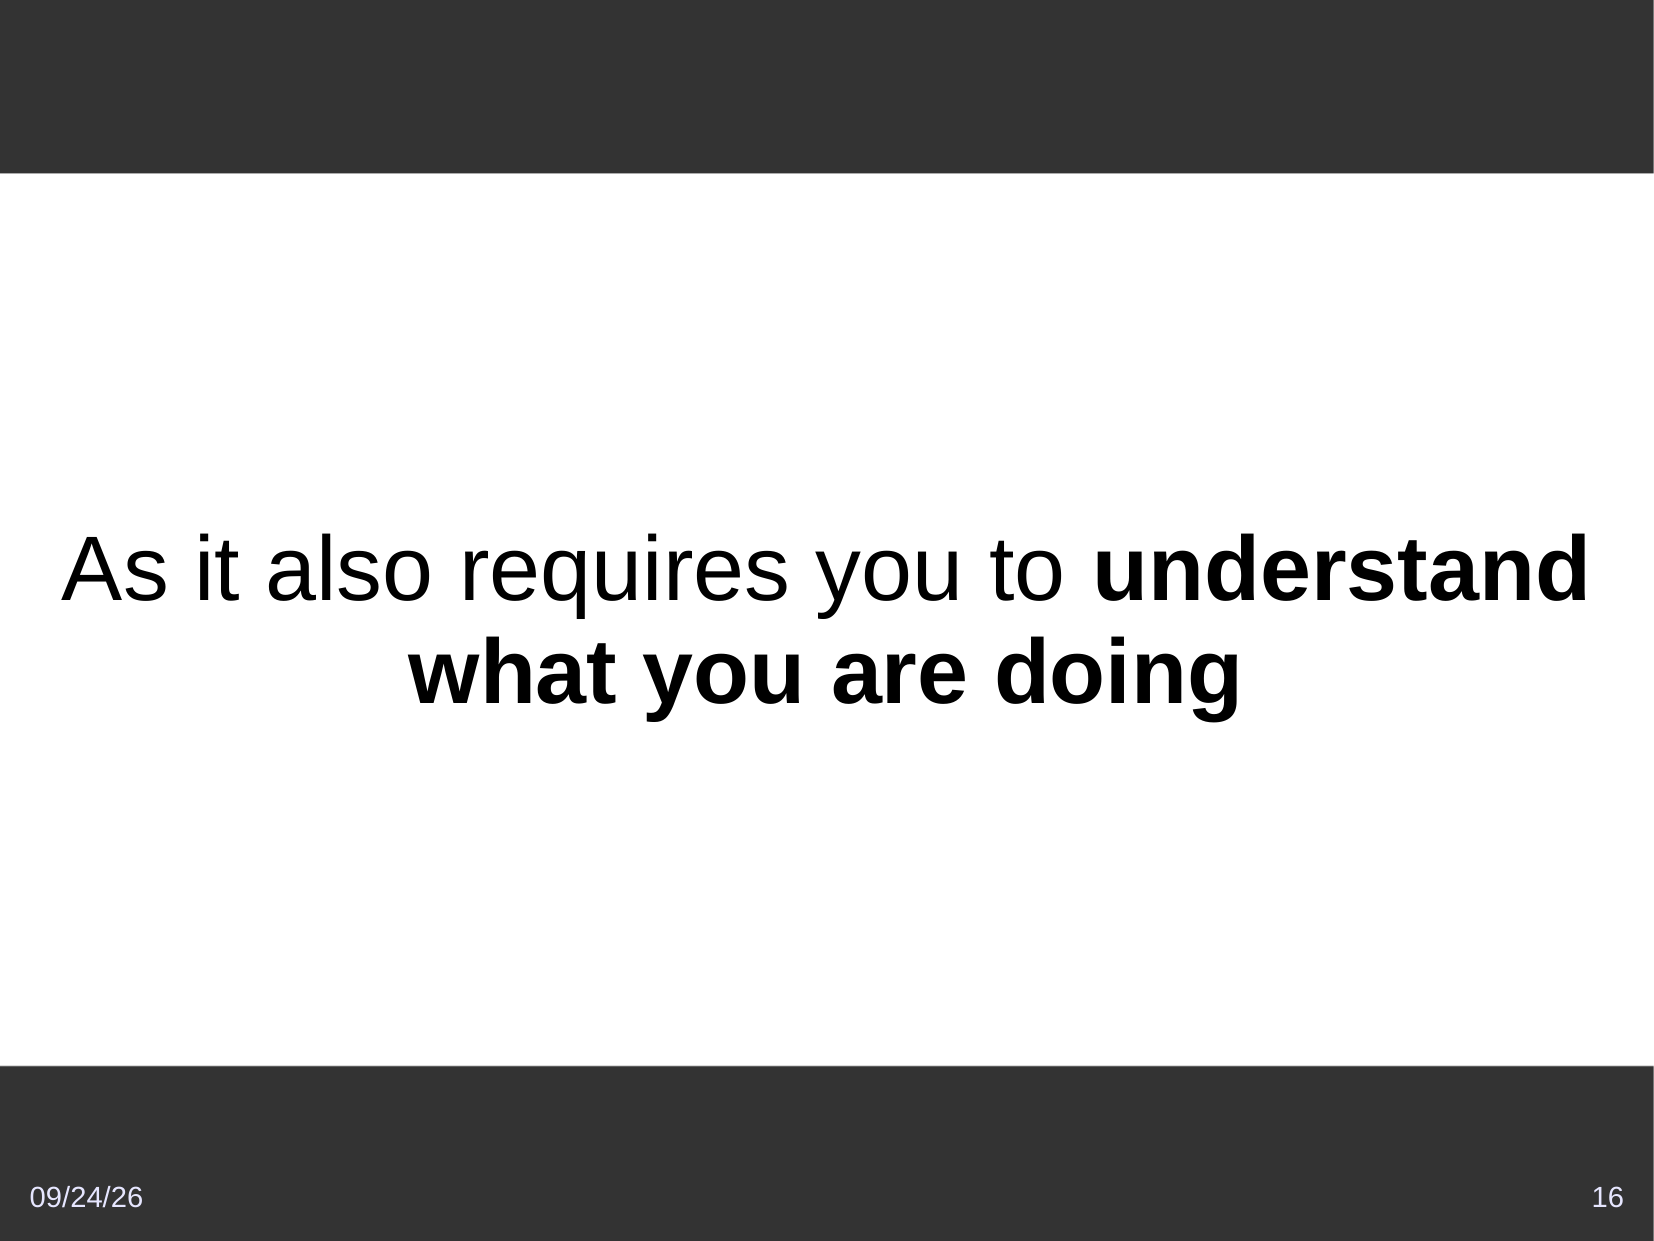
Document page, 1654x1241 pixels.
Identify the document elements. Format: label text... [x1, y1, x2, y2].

subtitle As it also requires you to understand what you are doing [29, 214, 1625, 1027]
picture [0, 0, 1654, 1241]
